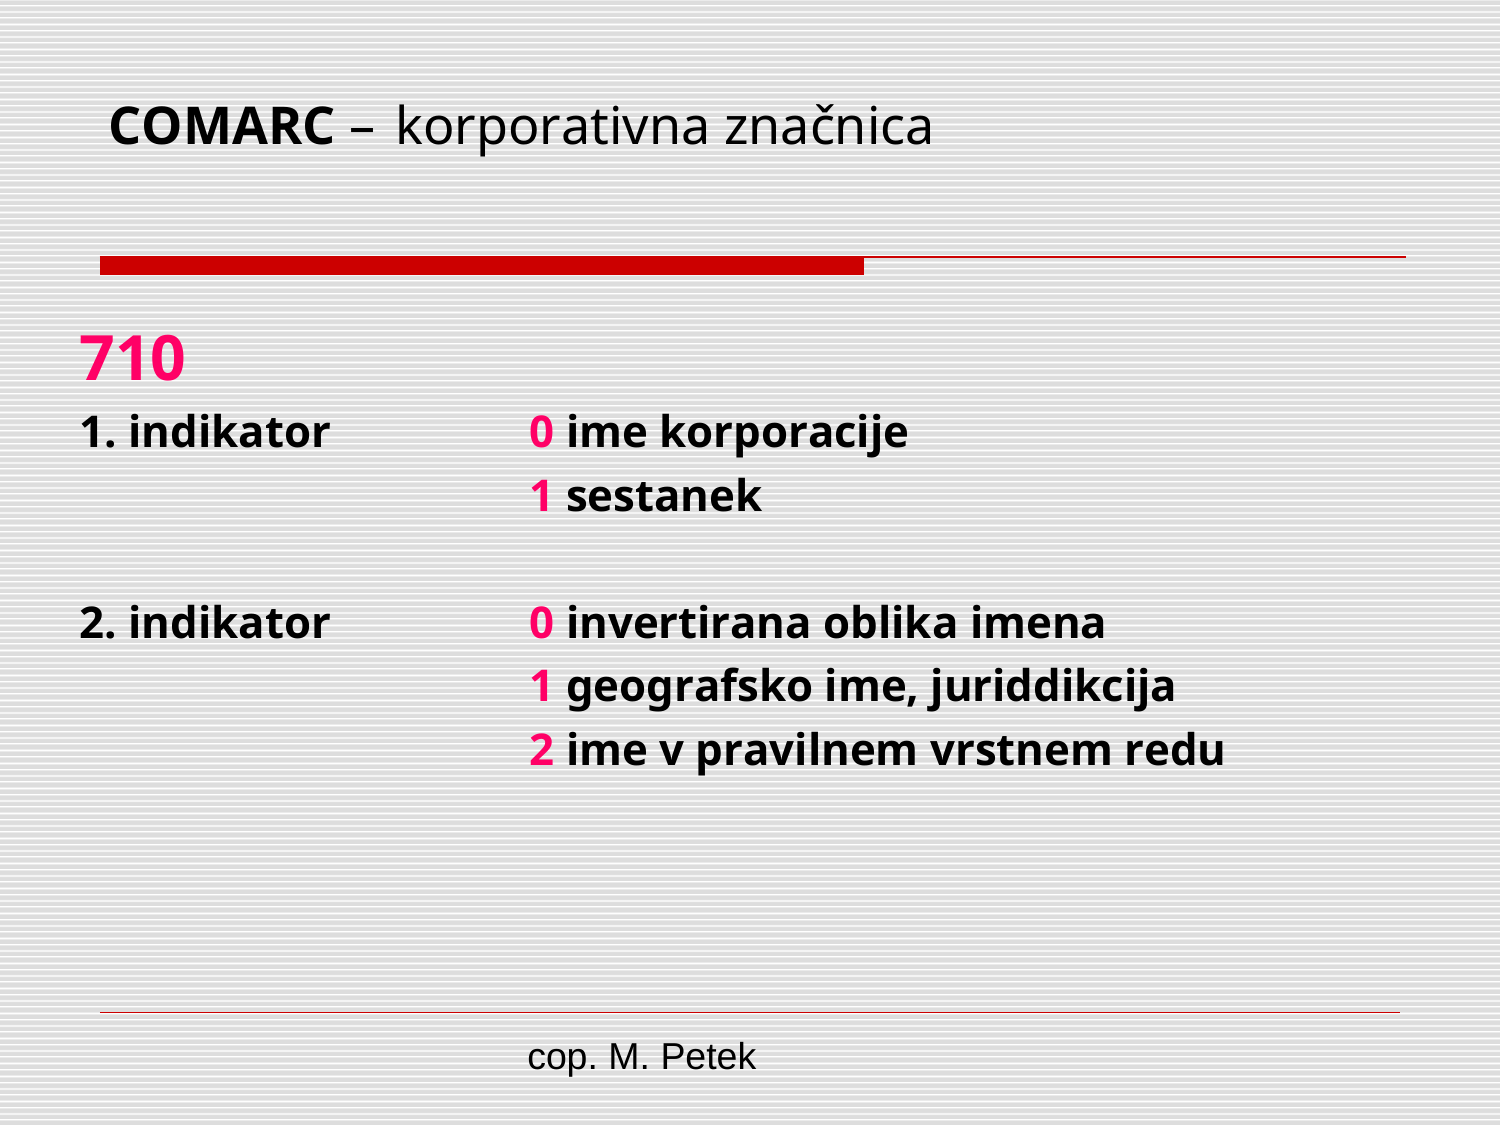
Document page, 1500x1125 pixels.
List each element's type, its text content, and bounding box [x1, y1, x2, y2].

picture [0, 0, 1500, 1125]
title COMARC – korporativna značnica [94, 49, 1407, 168]
list 710 1. indikator 0 ime korporacije 1 sestanek 2. indikator 0 invertirana oblika imena 1 geografsko ime, juriddikcija 2 ime v pravilnem vrstnem redu [64, 219, 1426, 1117]
